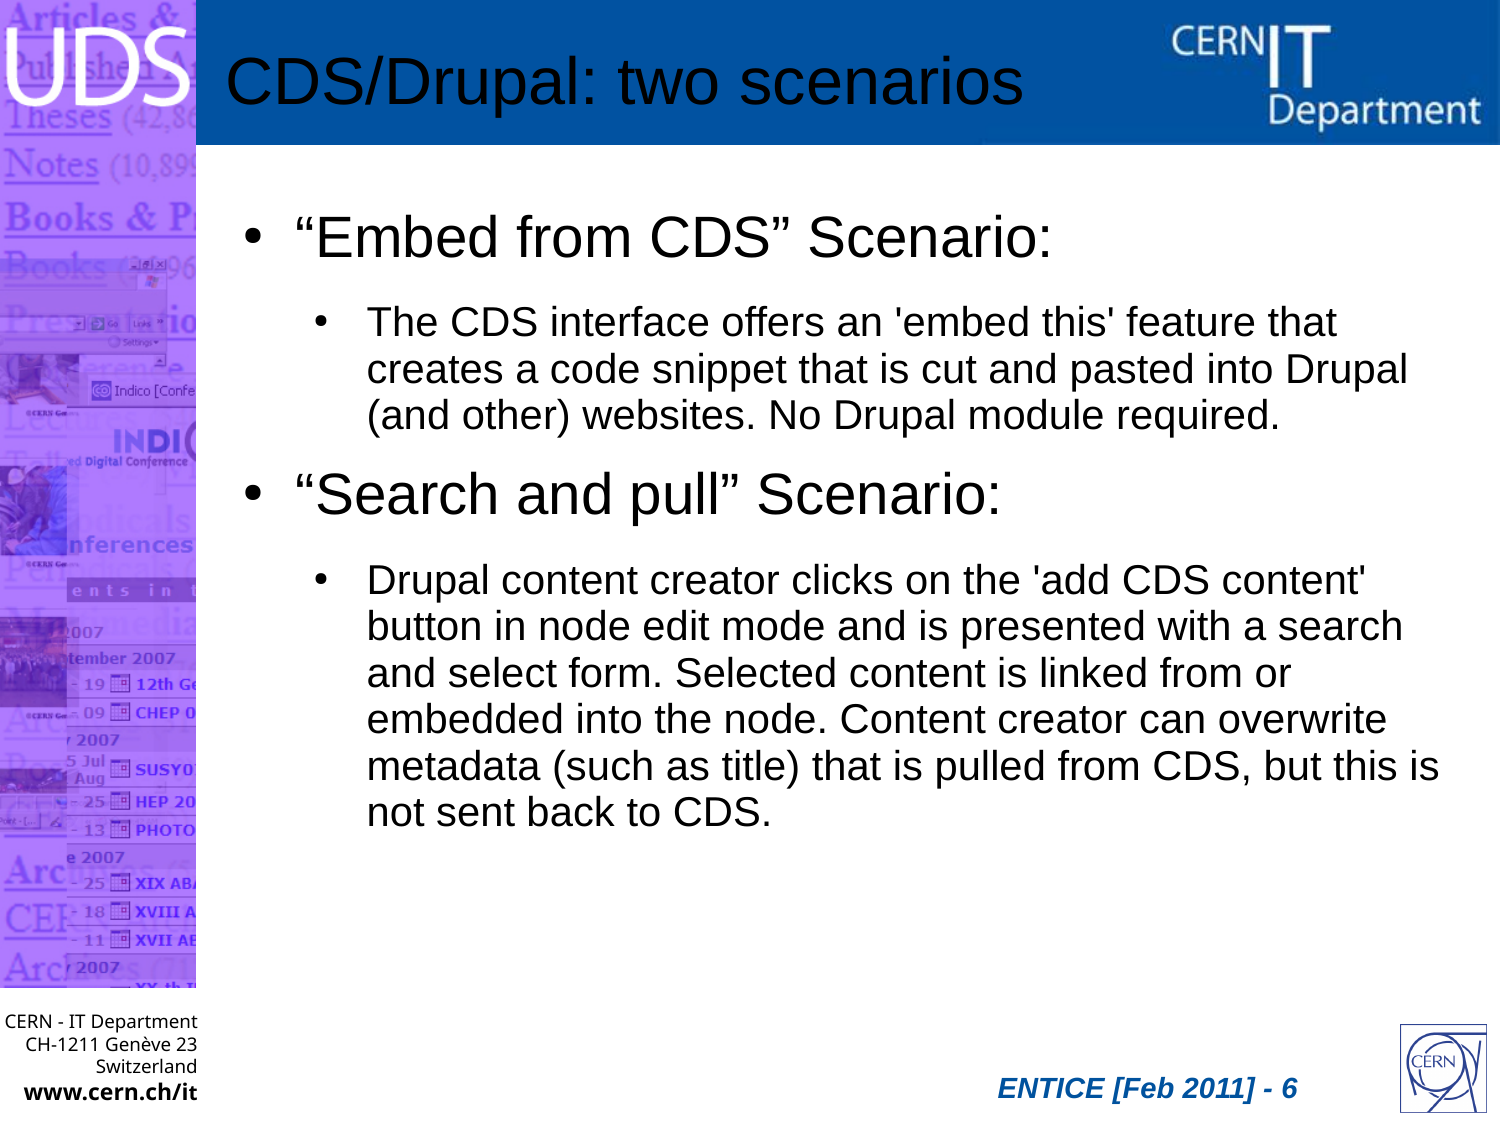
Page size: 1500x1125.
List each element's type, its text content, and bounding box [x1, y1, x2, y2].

list “Embed from CDS” Scenario: The CDS interface offers an 'embed this' feature that creates a code snippet that is cut and pasted into Drupal (and other) websites. No Drupal module required. “Search and pull” Scenario: Drupal content creator clicks on the 'add CDS content' button in node edit mode and is presented with a search and select form. Selected content is linked from or embedded into the node. Content creator can overwrite metadata (such as title) that is pulled from CDS, but this is not sent back to CDS. [225, 204, 1463, 1017]
picture [0, 0, 1500, 988]
title CDS/Drupal: two scenarios [225, 19, 1125, 143]
picture [1400, 1024, 1487, 1113]
